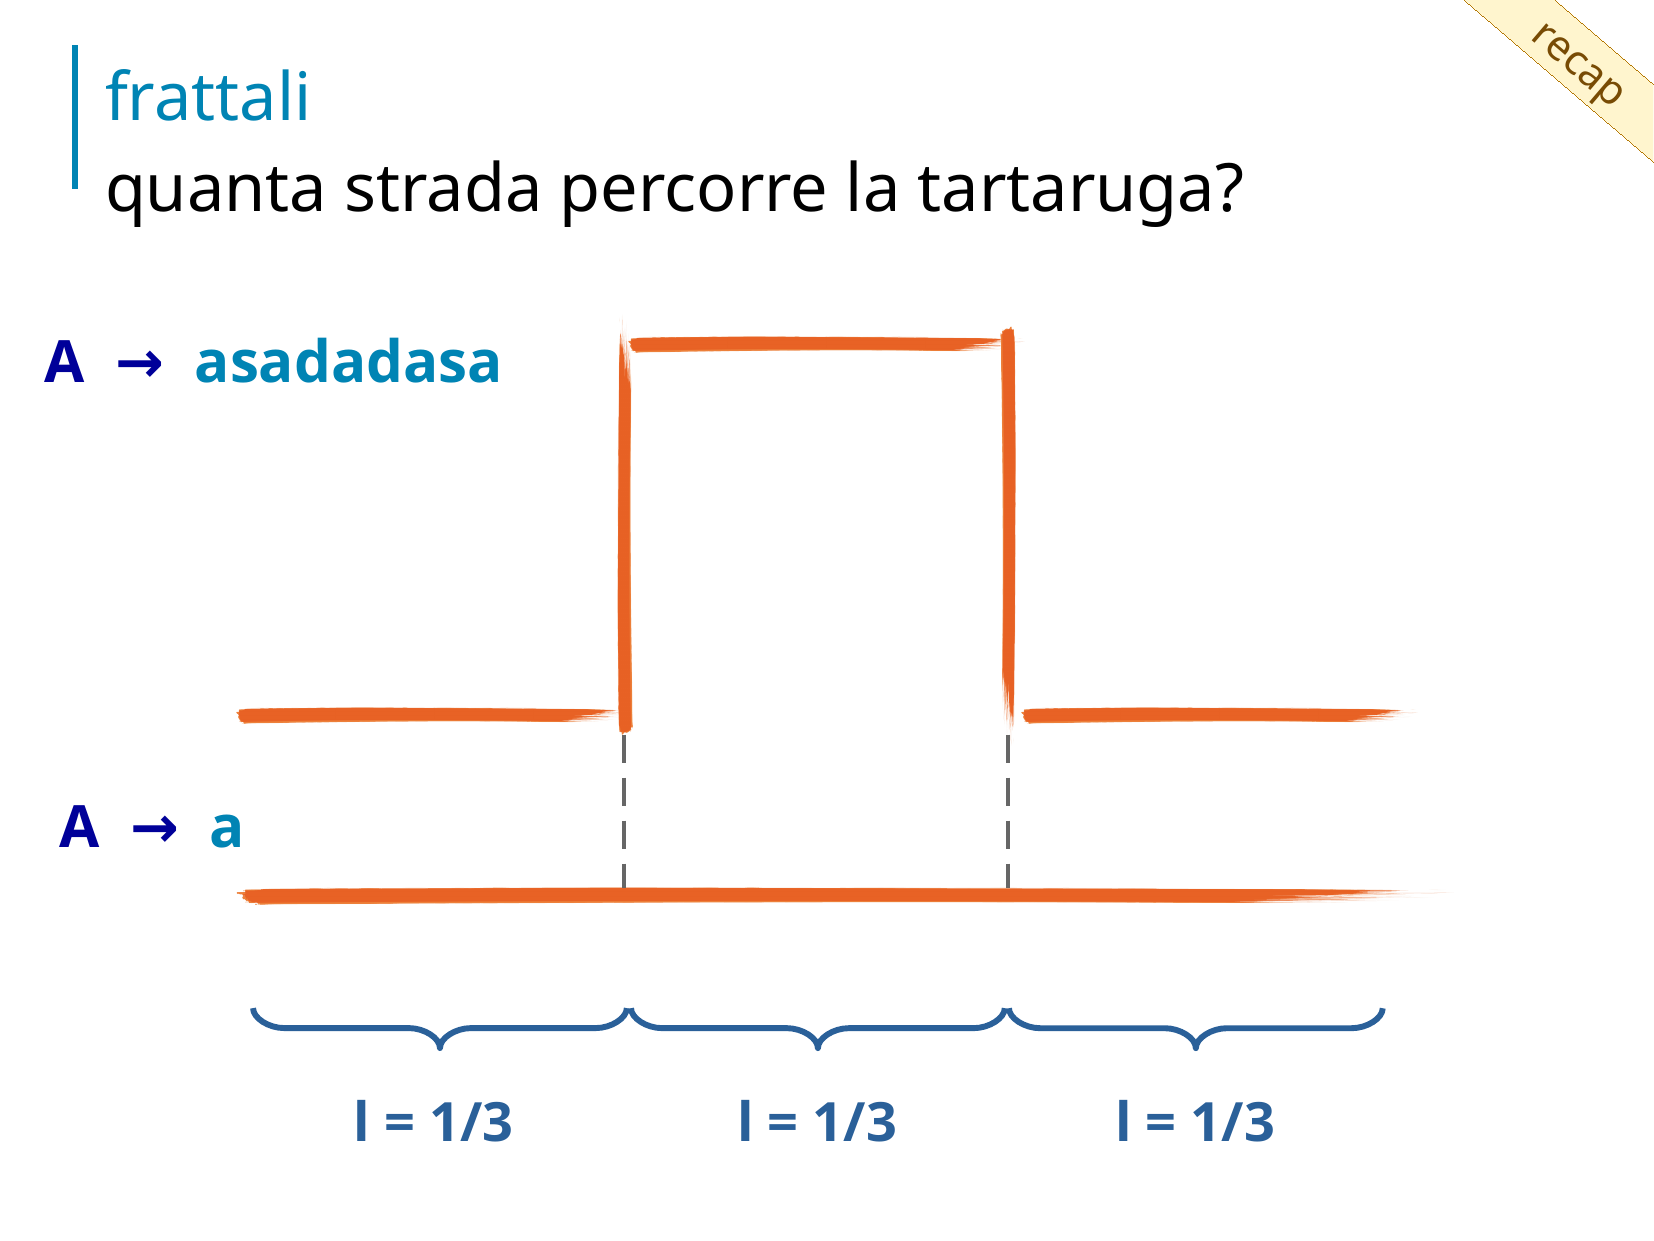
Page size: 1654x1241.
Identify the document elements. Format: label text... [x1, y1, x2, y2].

picture [236, 887, 1454, 905]
text_box A → a [45, 780, 270, 871]
text_box l = 1/3 [1006, 1079, 1385, 1160]
text_box l = 1/3 [628, 1079, 1006, 1160]
picture [1021, 707, 1418, 724]
text_box recap [1464, 0, 1654, 163]
text_box A → asadadasa [30, 315, 525, 406]
text_box l = 1/3 [244, 1079, 624, 1160]
title frattali quanta strada percorre la tartaruga? [105, 49, 1571, 200]
picture [236, 314, 1025, 746]
